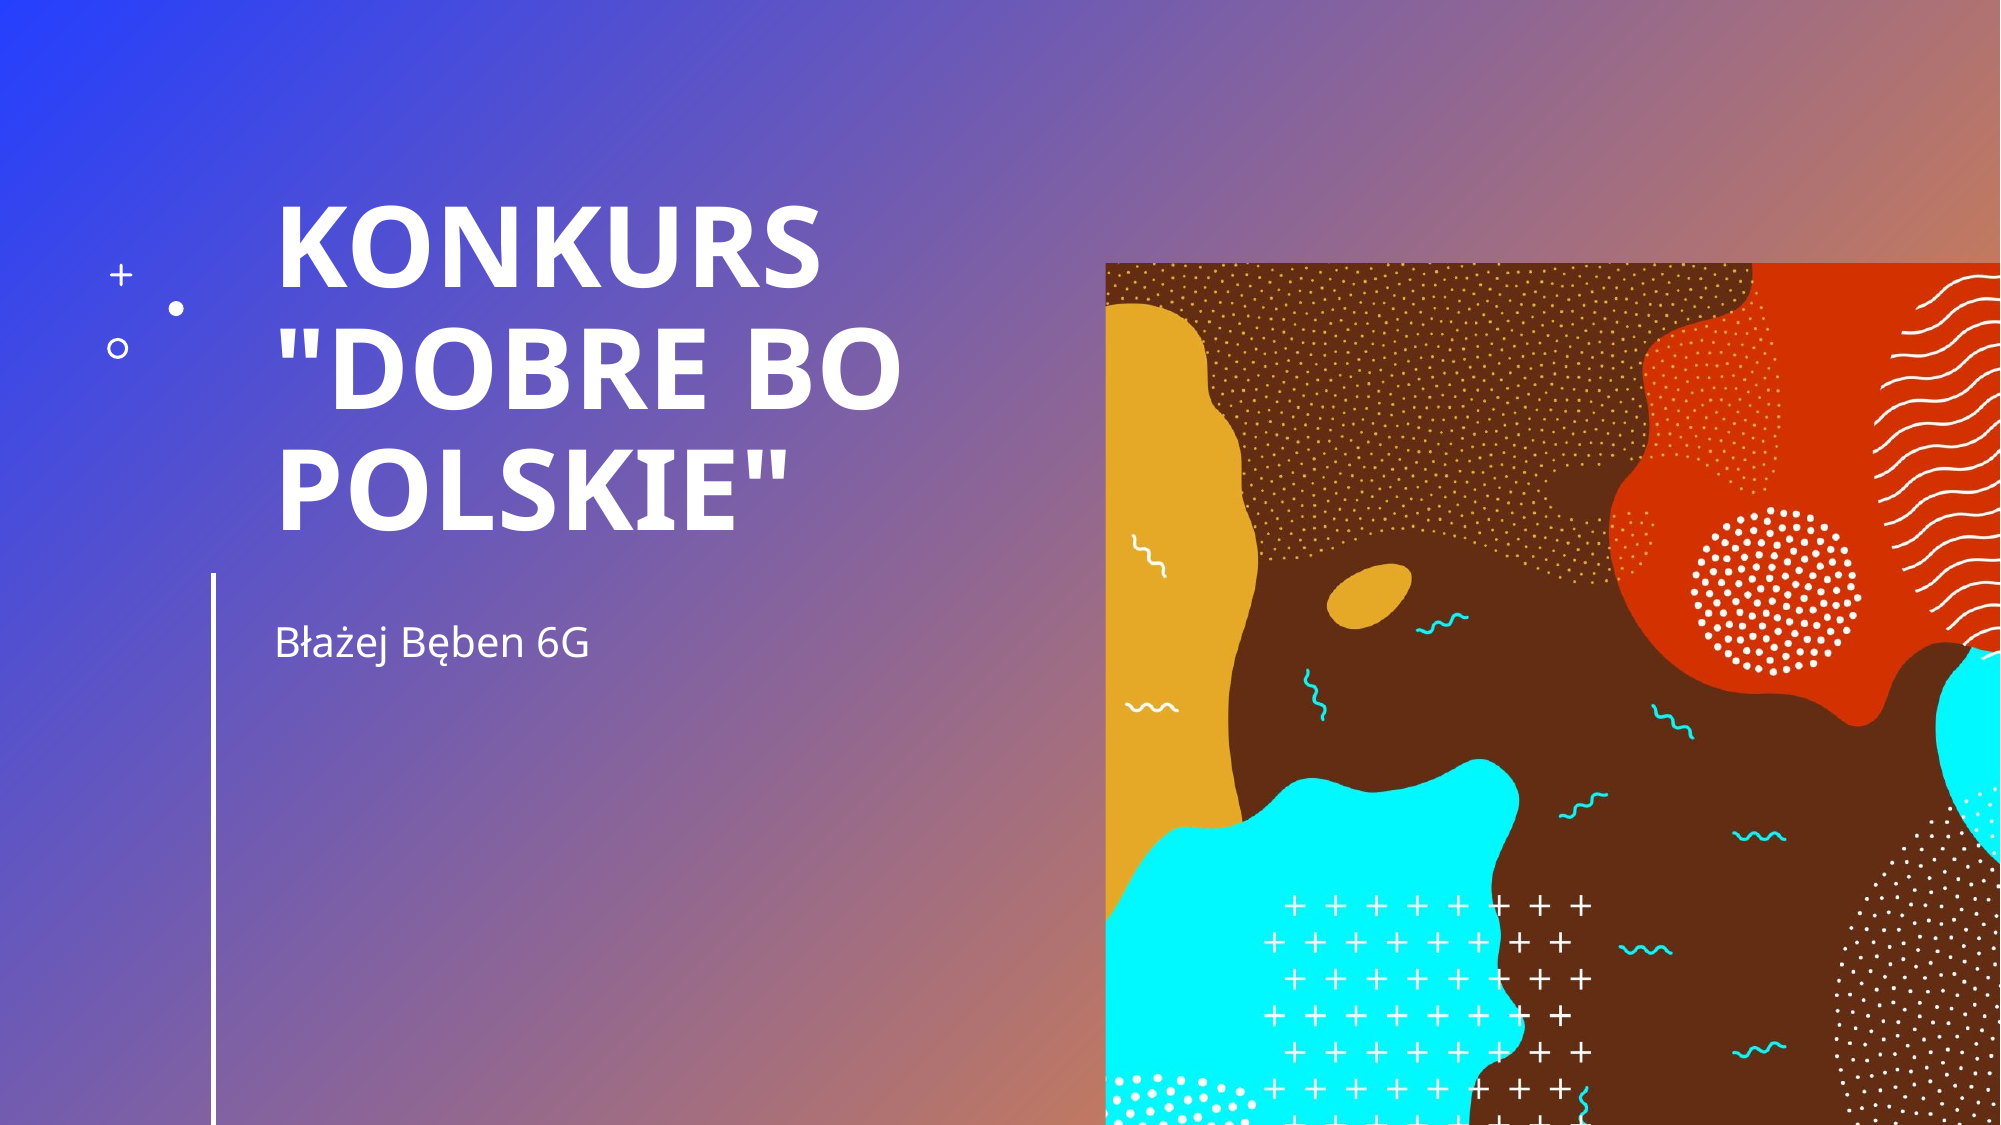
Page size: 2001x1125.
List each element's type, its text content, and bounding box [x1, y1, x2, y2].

subtitle Błażej Bęben 6G [258, 613, 1000, 811]
title Konkurs "Dobre bo Polskie" [258, 96, 1130, 563]
picture [1105, 263, 2000, 1125]
text_box [0, 0, 2000, 1125]
